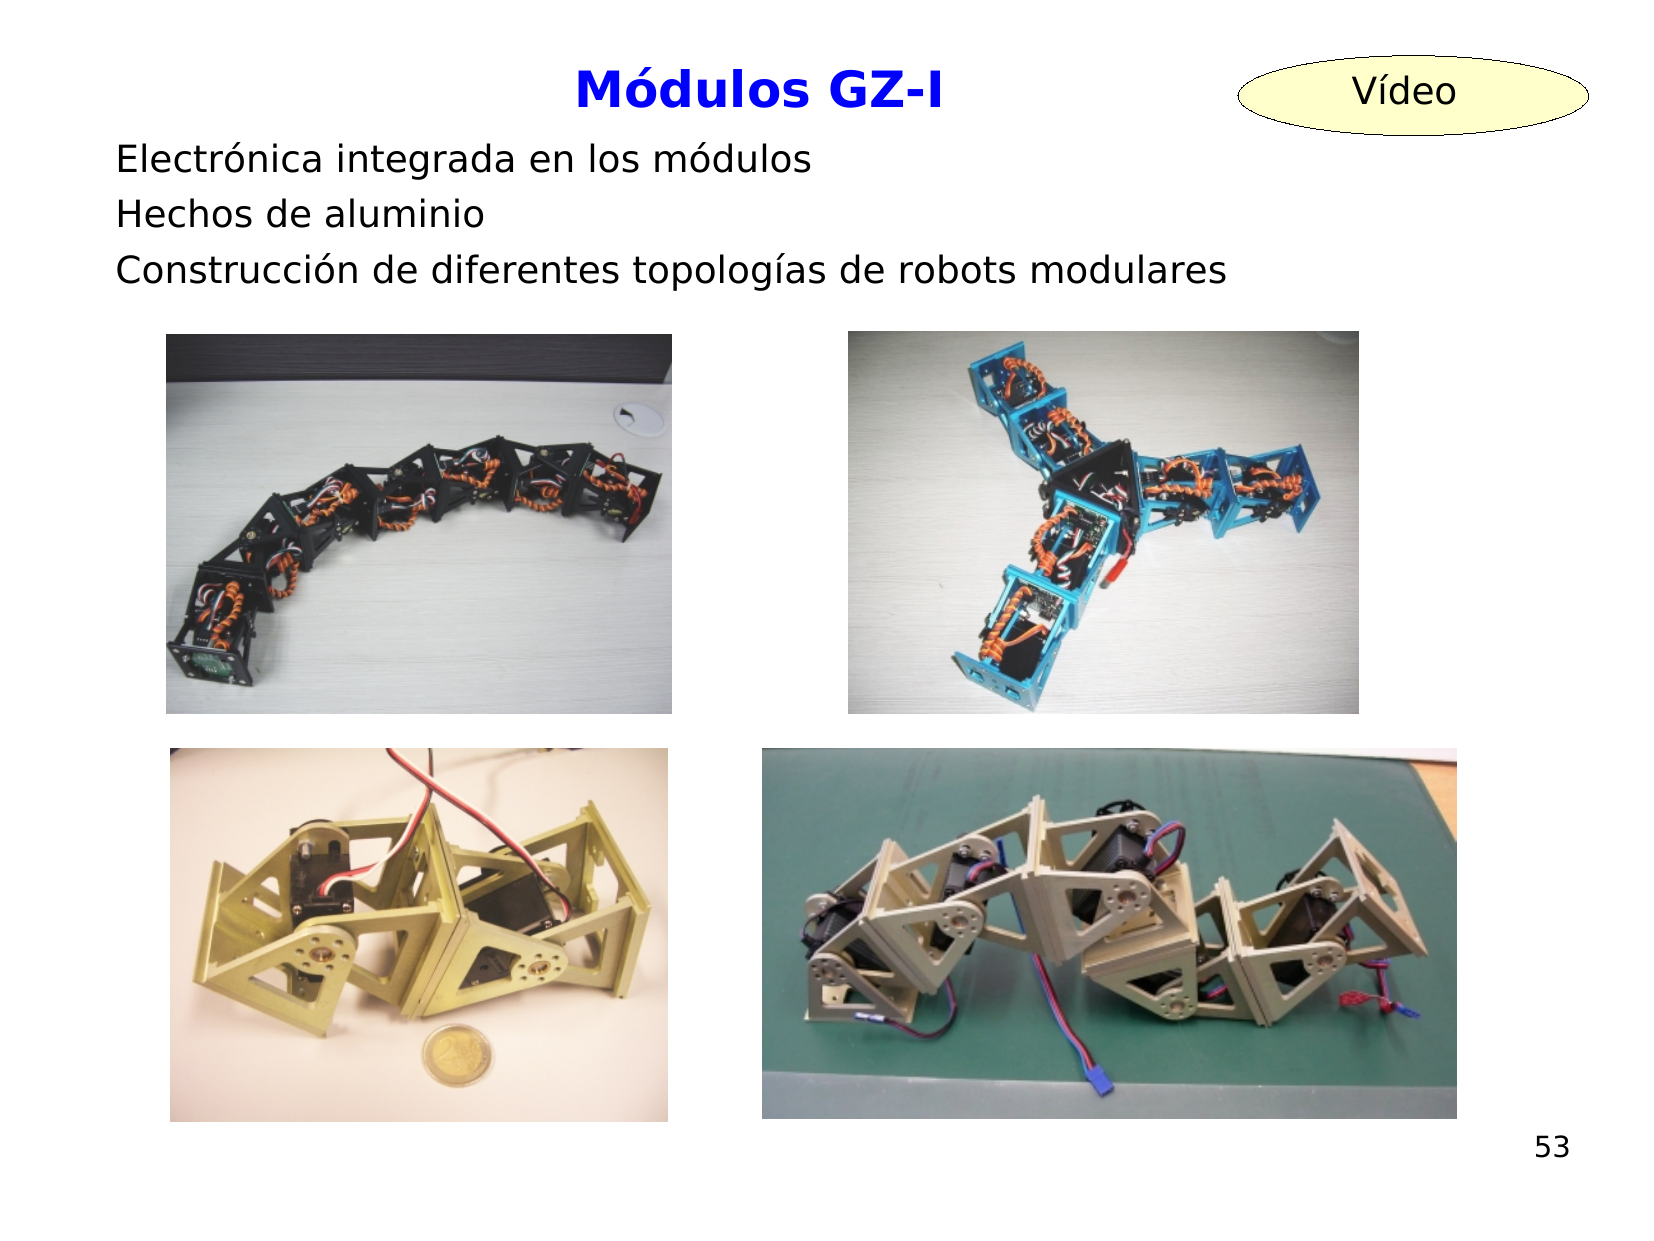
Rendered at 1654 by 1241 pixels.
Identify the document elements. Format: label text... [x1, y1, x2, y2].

picture [170, 748, 668, 1122]
picture [762, 748, 1457, 1119]
picture [848, 331, 1359, 714]
text_box [1237, 55, 1589, 136]
picture [166, 334, 672, 714]
text_box Electrónica integrada en los módulos Hechos de aluminio Construcción de diferentes topologías de robots modulares [88, 130, 1257, 300]
text_box Vídeo [1336, 62, 1473, 122]
text_box Módulos GZ-I [560, 53, 961, 127]
